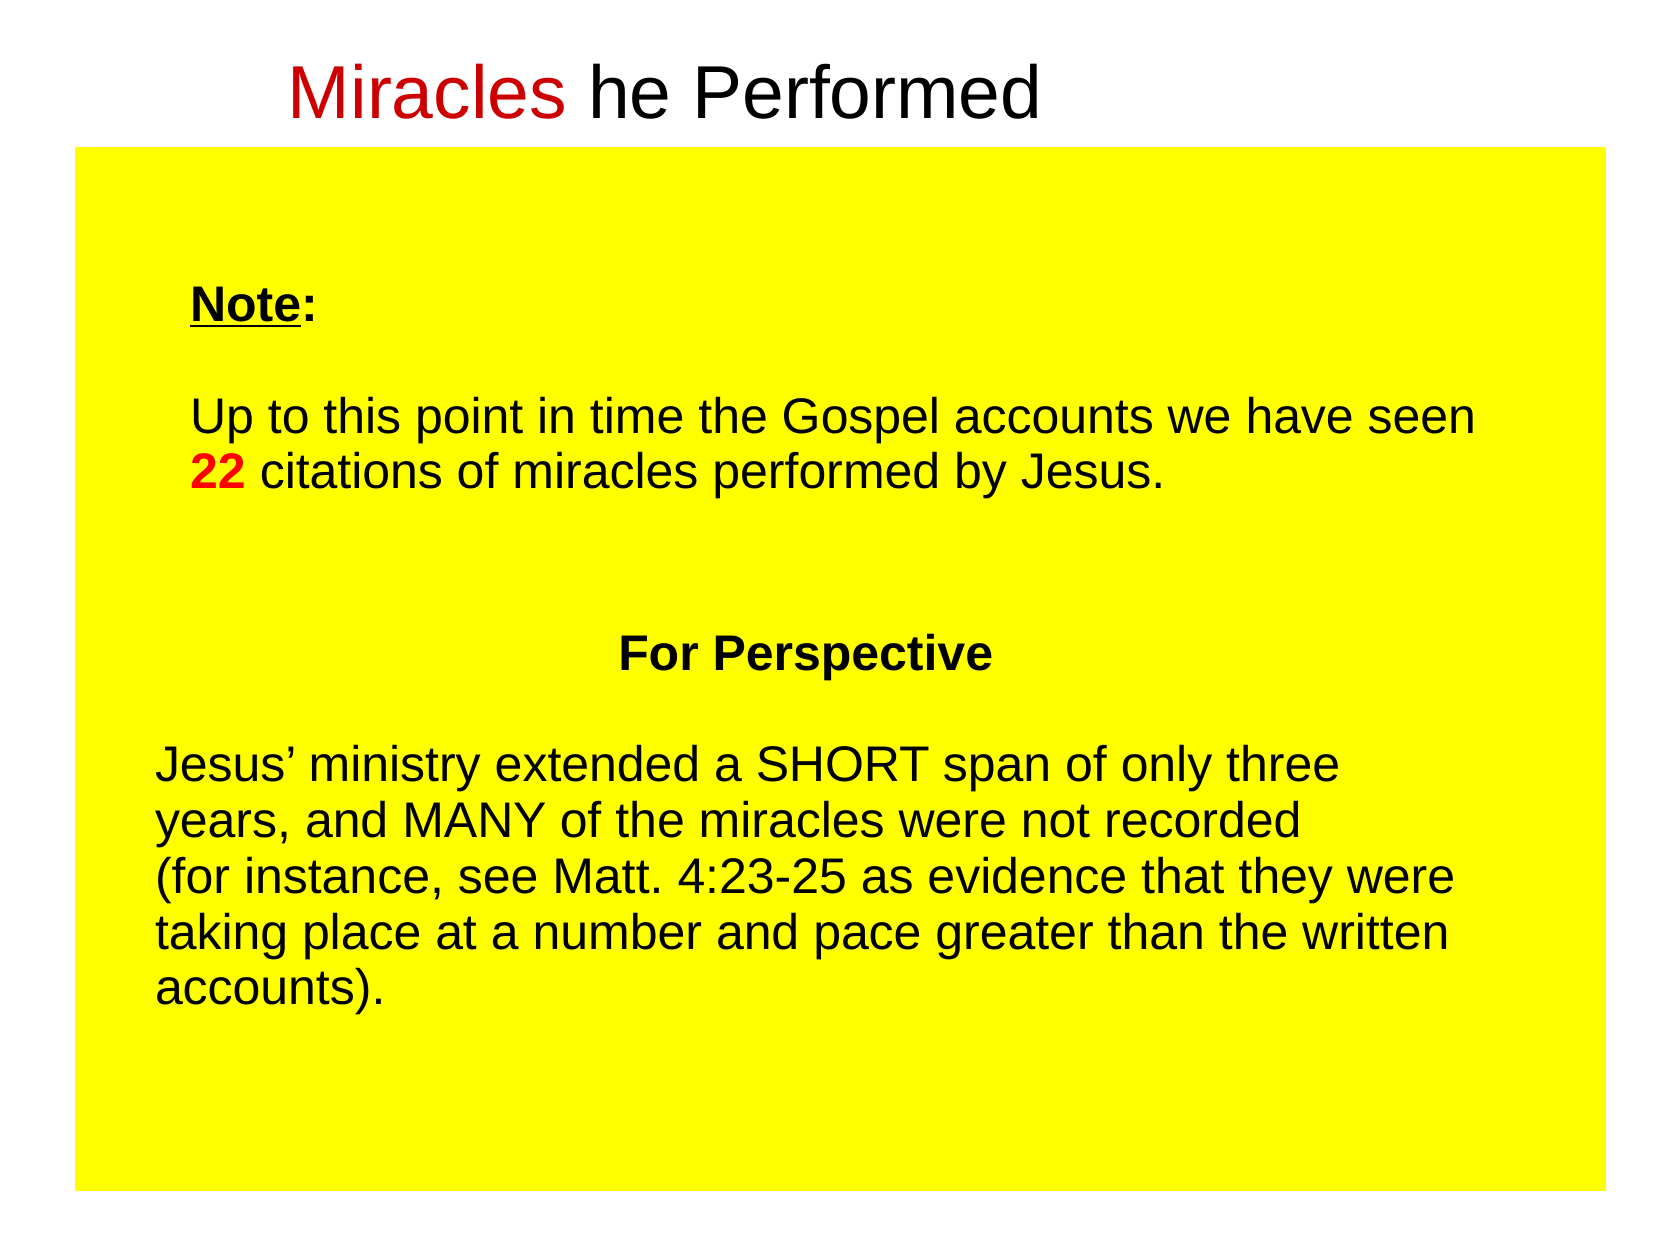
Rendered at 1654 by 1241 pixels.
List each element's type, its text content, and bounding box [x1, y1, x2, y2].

text_box For Perspective Jesus’ ministry extended a SHORT span of only three years, and MANY of the miracles were not recorded (for instance, see Matt. 4:23-25 as evidence that they were taking place at a number and pace greater than the written accounts). [140, 617, 1541, 1079]
text_box [75, 147, 1606, 1191]
text_box Note: Up to this point in time the Gospel accounts we have seen 22 citations of miracles performed by Jesus. [175, 269, 1492, 507]
text_box Miracles he Performed [273, 42, 1619, 154]
